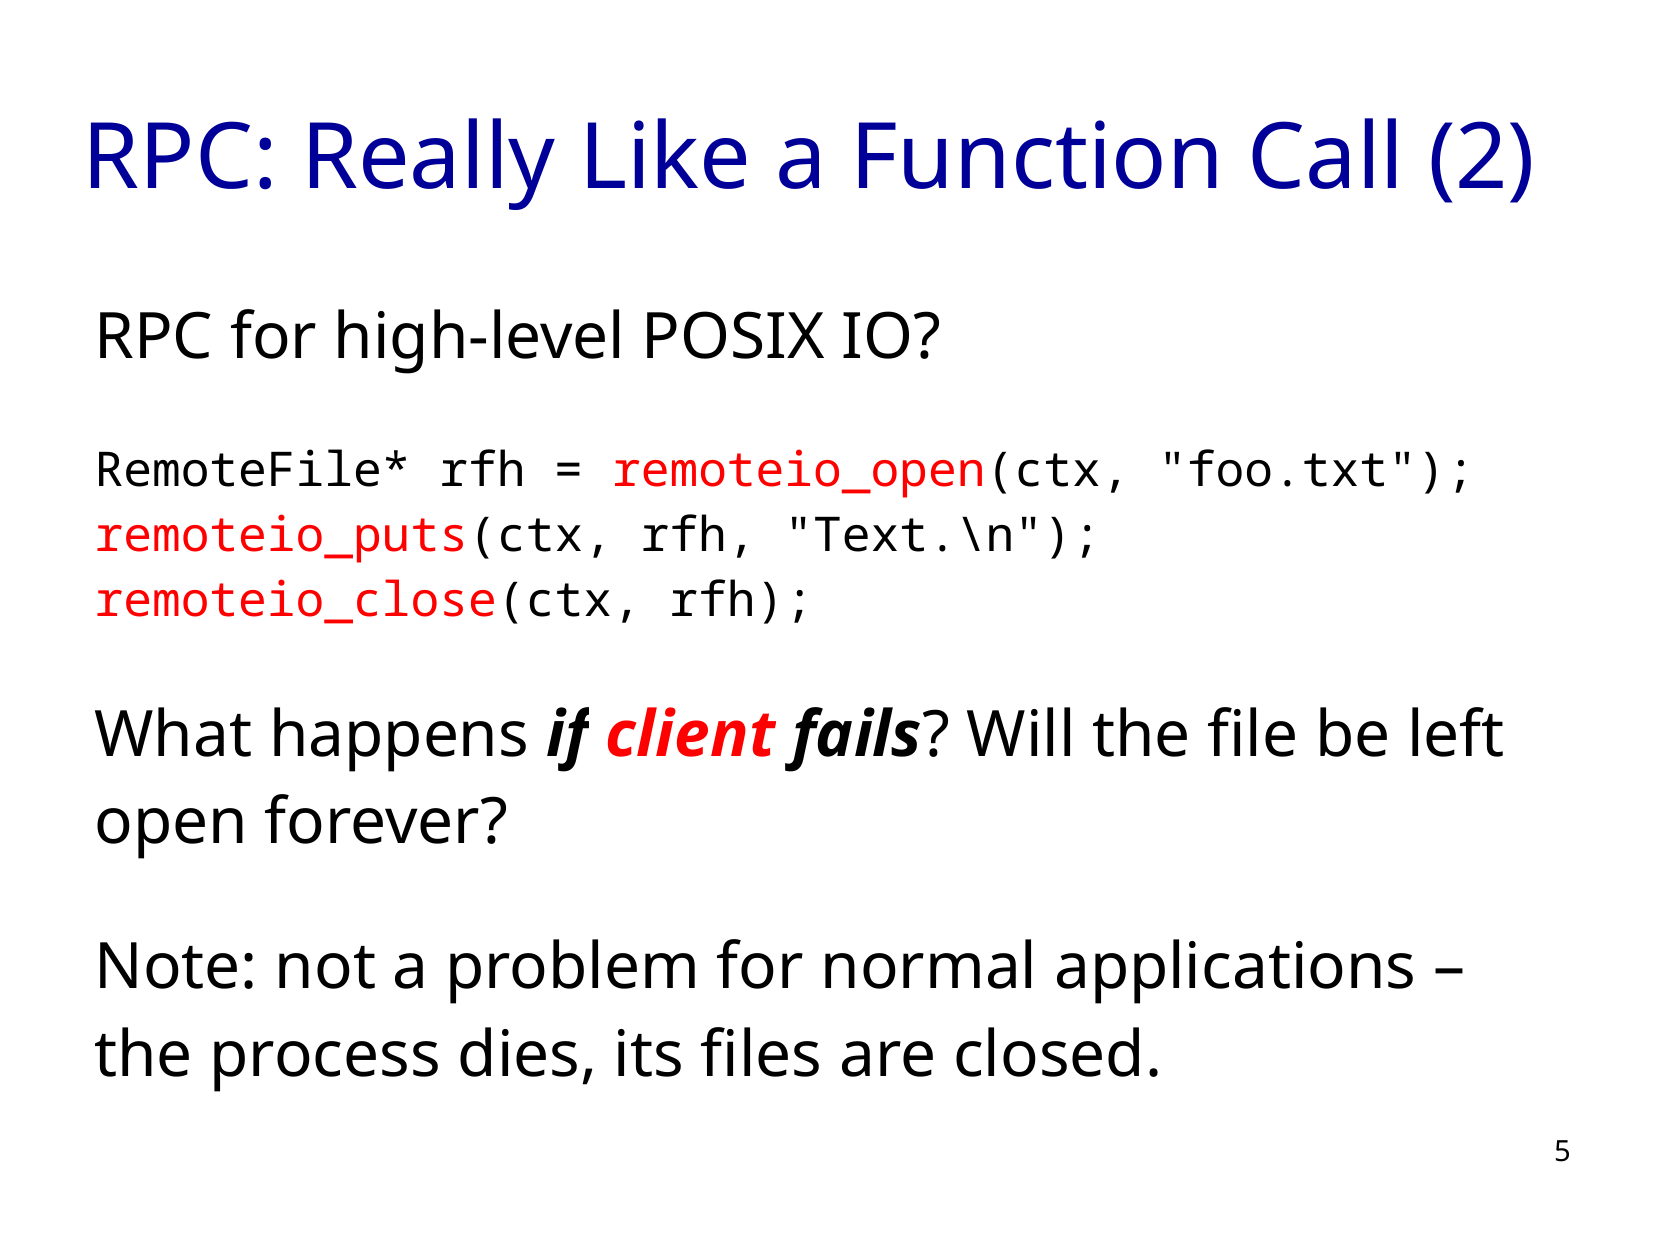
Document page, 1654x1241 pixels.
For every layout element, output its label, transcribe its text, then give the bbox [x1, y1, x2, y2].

title RPC: Really Like a Function Call (2) [82, 49, 1571, 257]
list RPC for high-level POSIX IO? RemoteFile* rfh = remoteio_open(ctx, "foo.txt"); remoteio_puts(ctx, rfh, "Text.\n"); remoteio_close(ctx, rfh); What happens if client fails? Will the file be left open forever? Note: not a problem for normal applications – the process dies, its files are closed. [60, 290, 1571, 1096]
